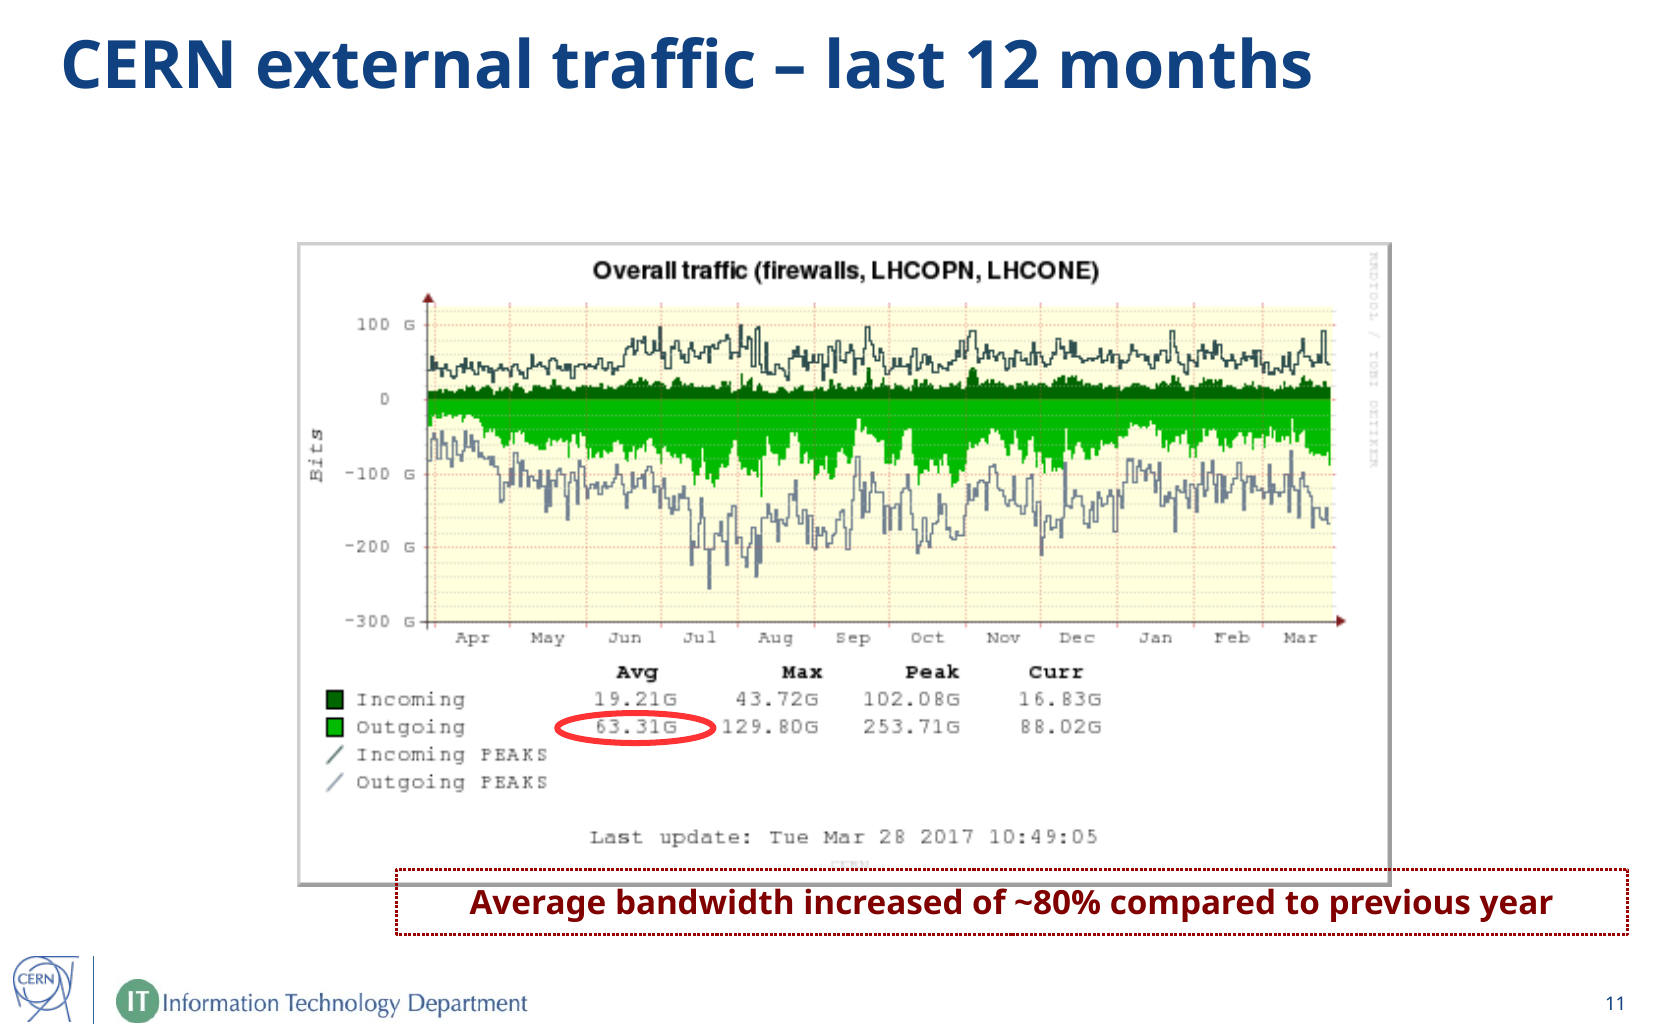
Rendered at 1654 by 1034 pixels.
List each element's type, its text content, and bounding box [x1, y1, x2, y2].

picture [13, 956, 79, 1032]
picture [297, 242, 1392, 887]
title CERN external traffic – last 12 months [60, 0, 1528, 138]
text_box Average bandwidth increased of ~80% compared to previous year [396, 869, 1628, 935]
picture [116, 979, 788, 1023]
